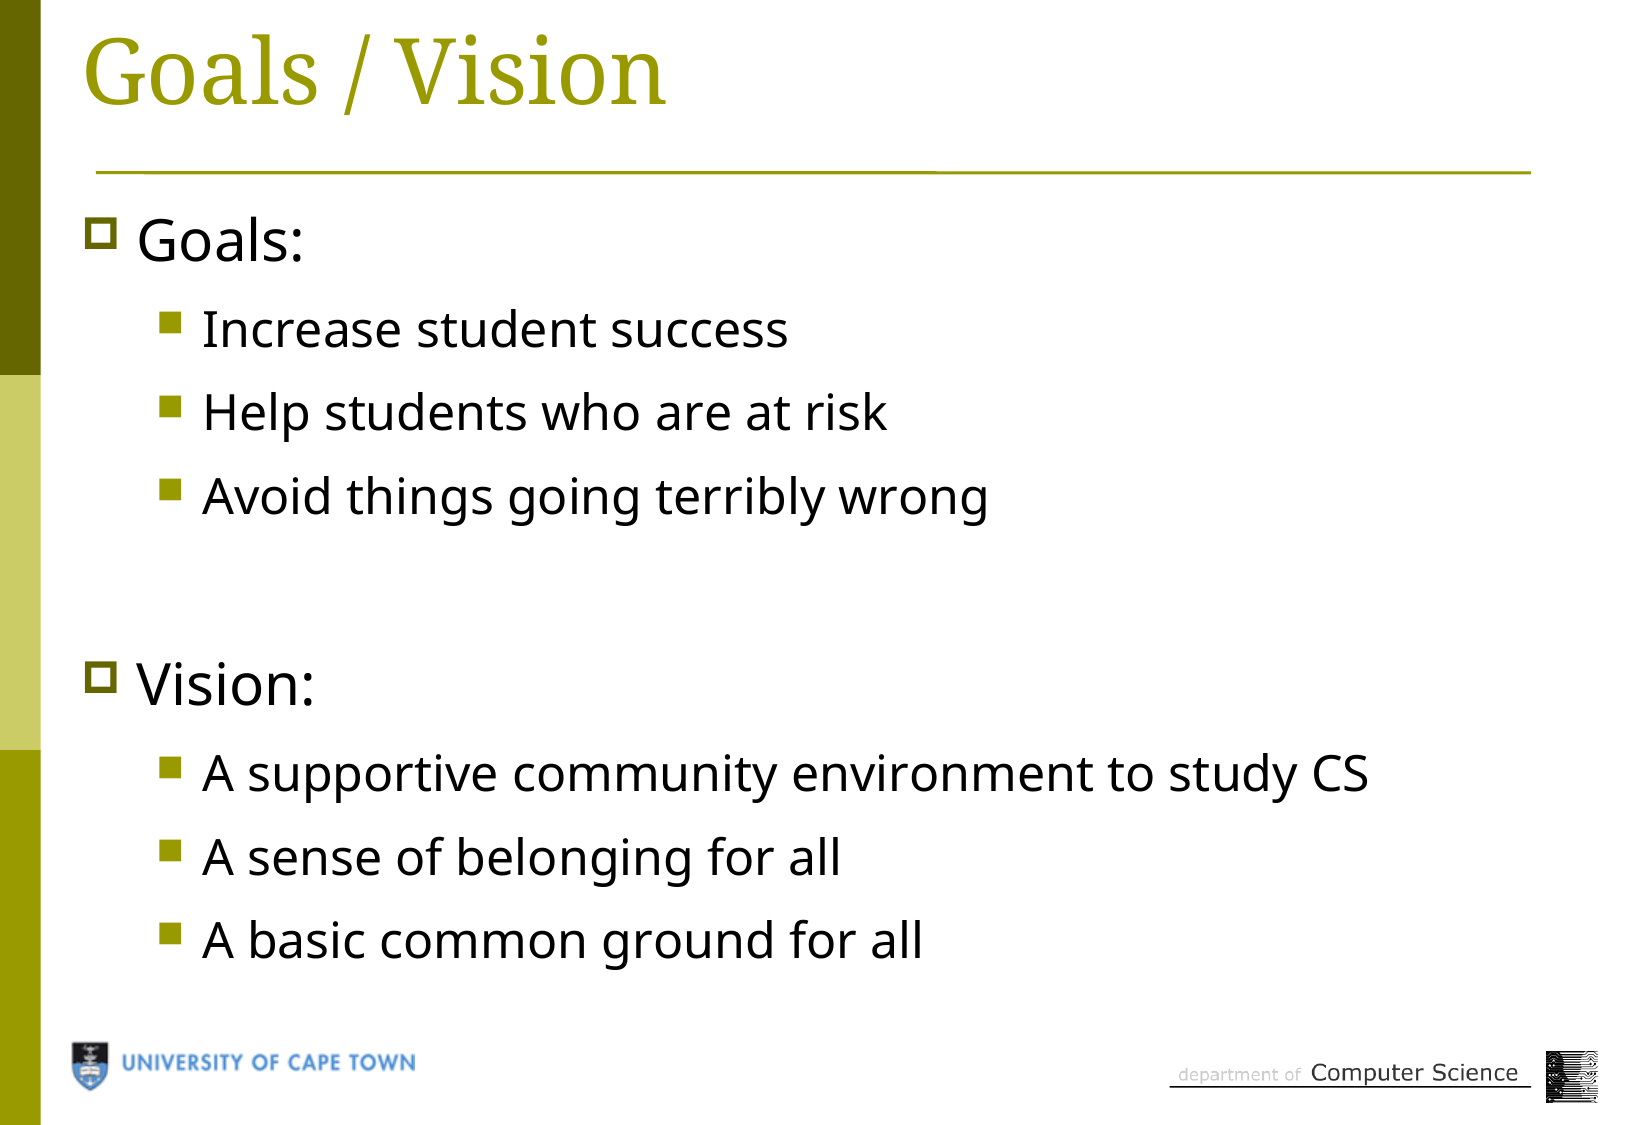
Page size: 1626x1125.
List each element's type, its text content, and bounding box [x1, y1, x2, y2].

title Goals / Vision [81, 0, 1543, 172]
picture [61, 1024, 415, 1103]
list Goals: Increase student success Help students who are at risk Avoid things going terribly wrong Vision: A supportive community environment to study CS A sense of belonging for all A basic common ground for all [81, 196, 1543, 939]
picture [1546, 1051, 1598, 1103]
picture [1169, 1043, 1532, 1091]
